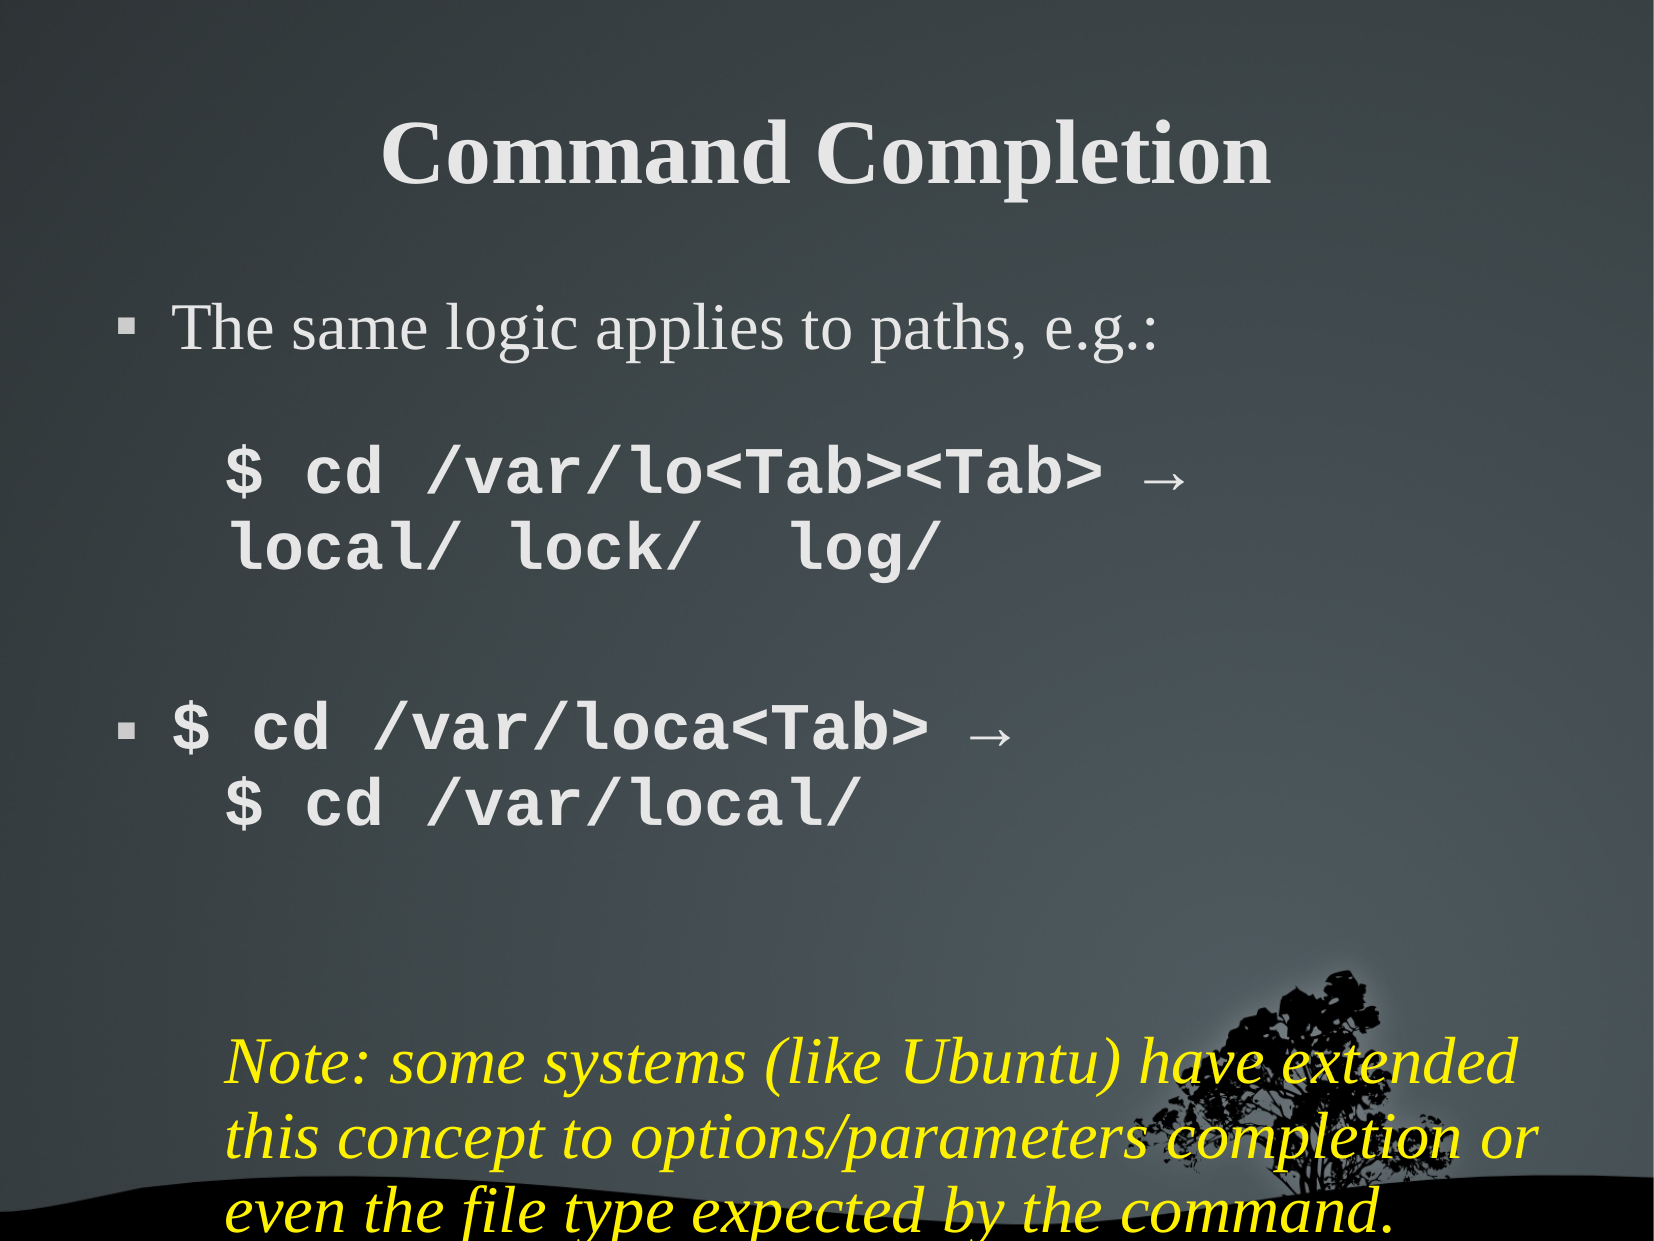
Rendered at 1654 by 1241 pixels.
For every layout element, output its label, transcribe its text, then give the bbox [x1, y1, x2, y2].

list The same logic applies to paths, e.g.: $ cd /var/lo<Tab><Tab> → local/ lock/ log/ $ cd /var/loca<Tab> → $ cd /var/local/ Note: some systems (like Ubuntu) have extended this concept to options/parameters completion or even the file type expected by the command. [82, 290, 1571, 1241]
picture [0, 0, 1654, 1241]
title Command Completion [82, 19, 1571, 287]
